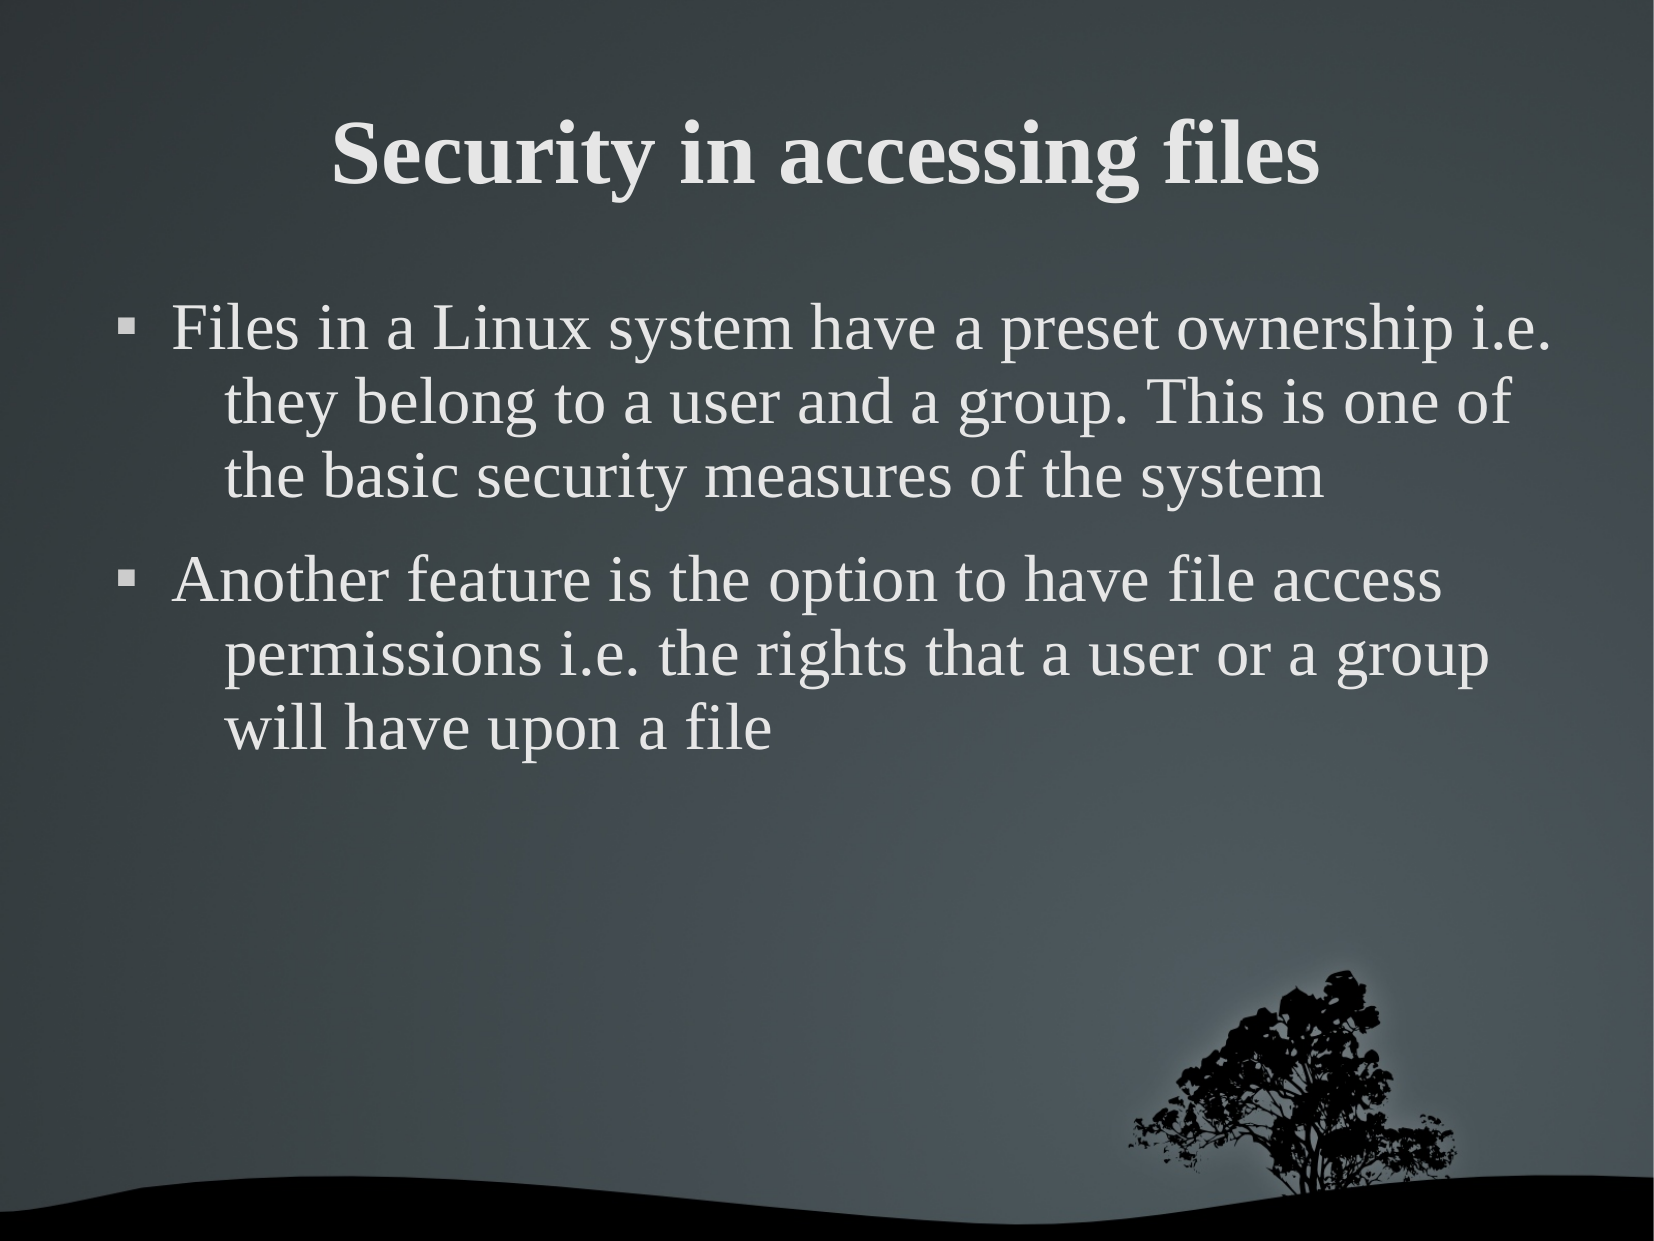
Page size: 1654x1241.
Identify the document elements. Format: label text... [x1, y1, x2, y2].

title Security in accessing files [82, 33, 1571, 273]
picture [0, 0, 1654, 1241]
list Files in a Linux system have a preset ownership i.e. they belong to a user and a group. This is one of the basic security measures of the system Another feature is the option to have file access permissions i.e. the rights that a user or a group will have upon a file [82, 290, 1571, 1109]
